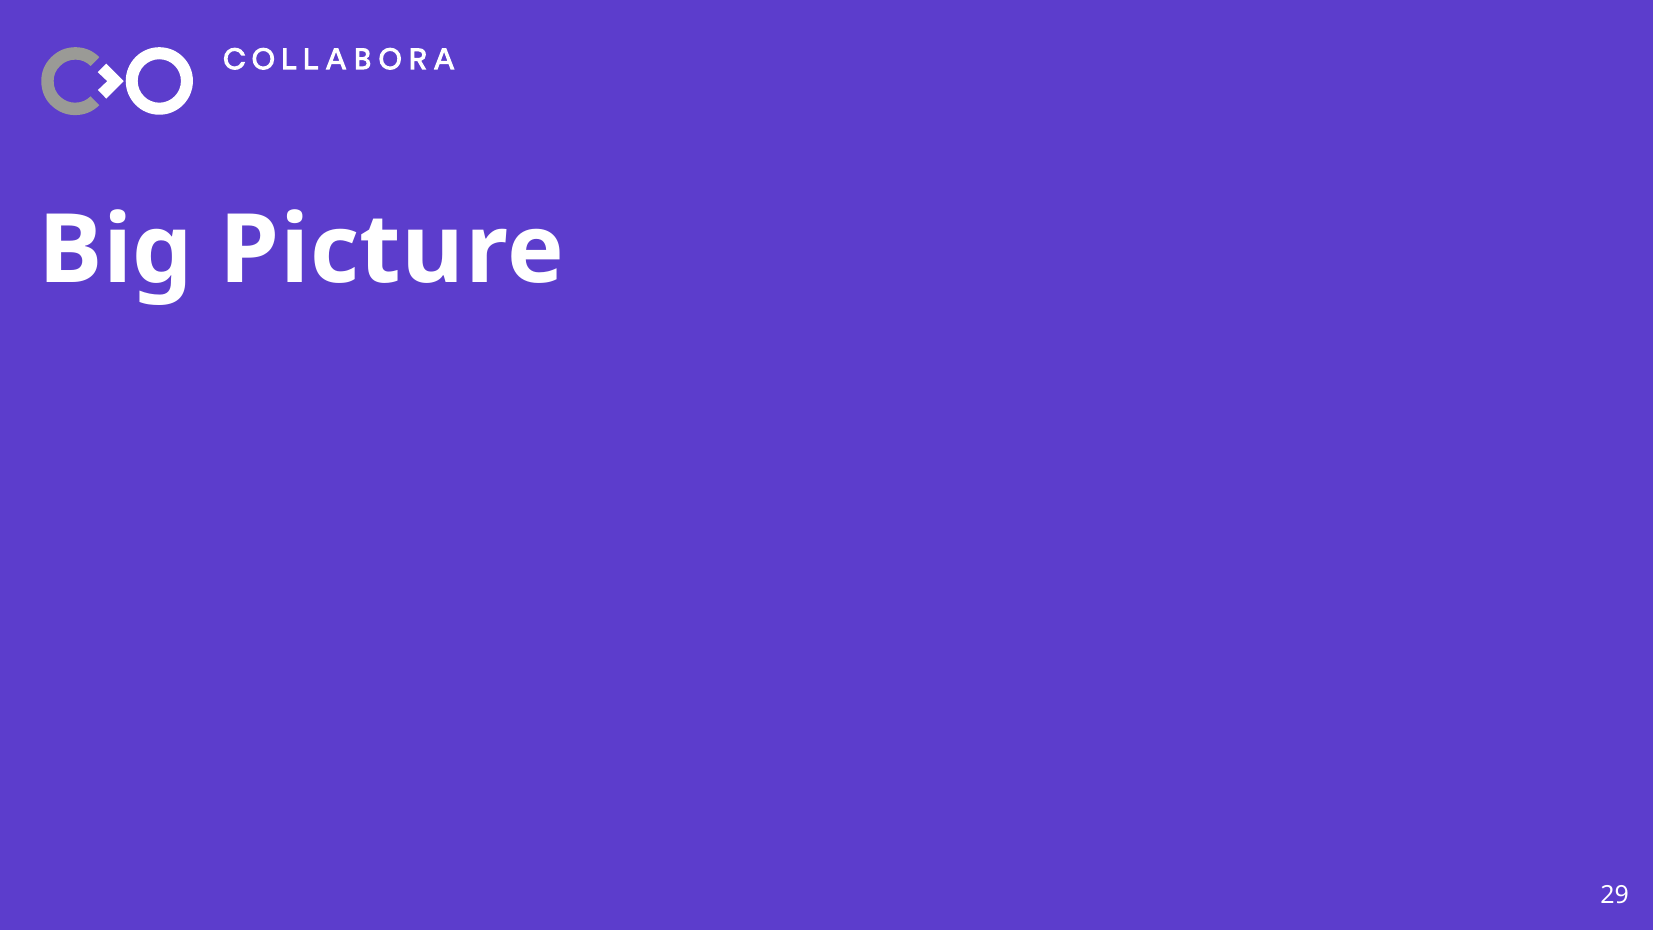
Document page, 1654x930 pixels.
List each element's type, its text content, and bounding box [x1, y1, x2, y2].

title Big Picture [38, 186, 1614, 243]
